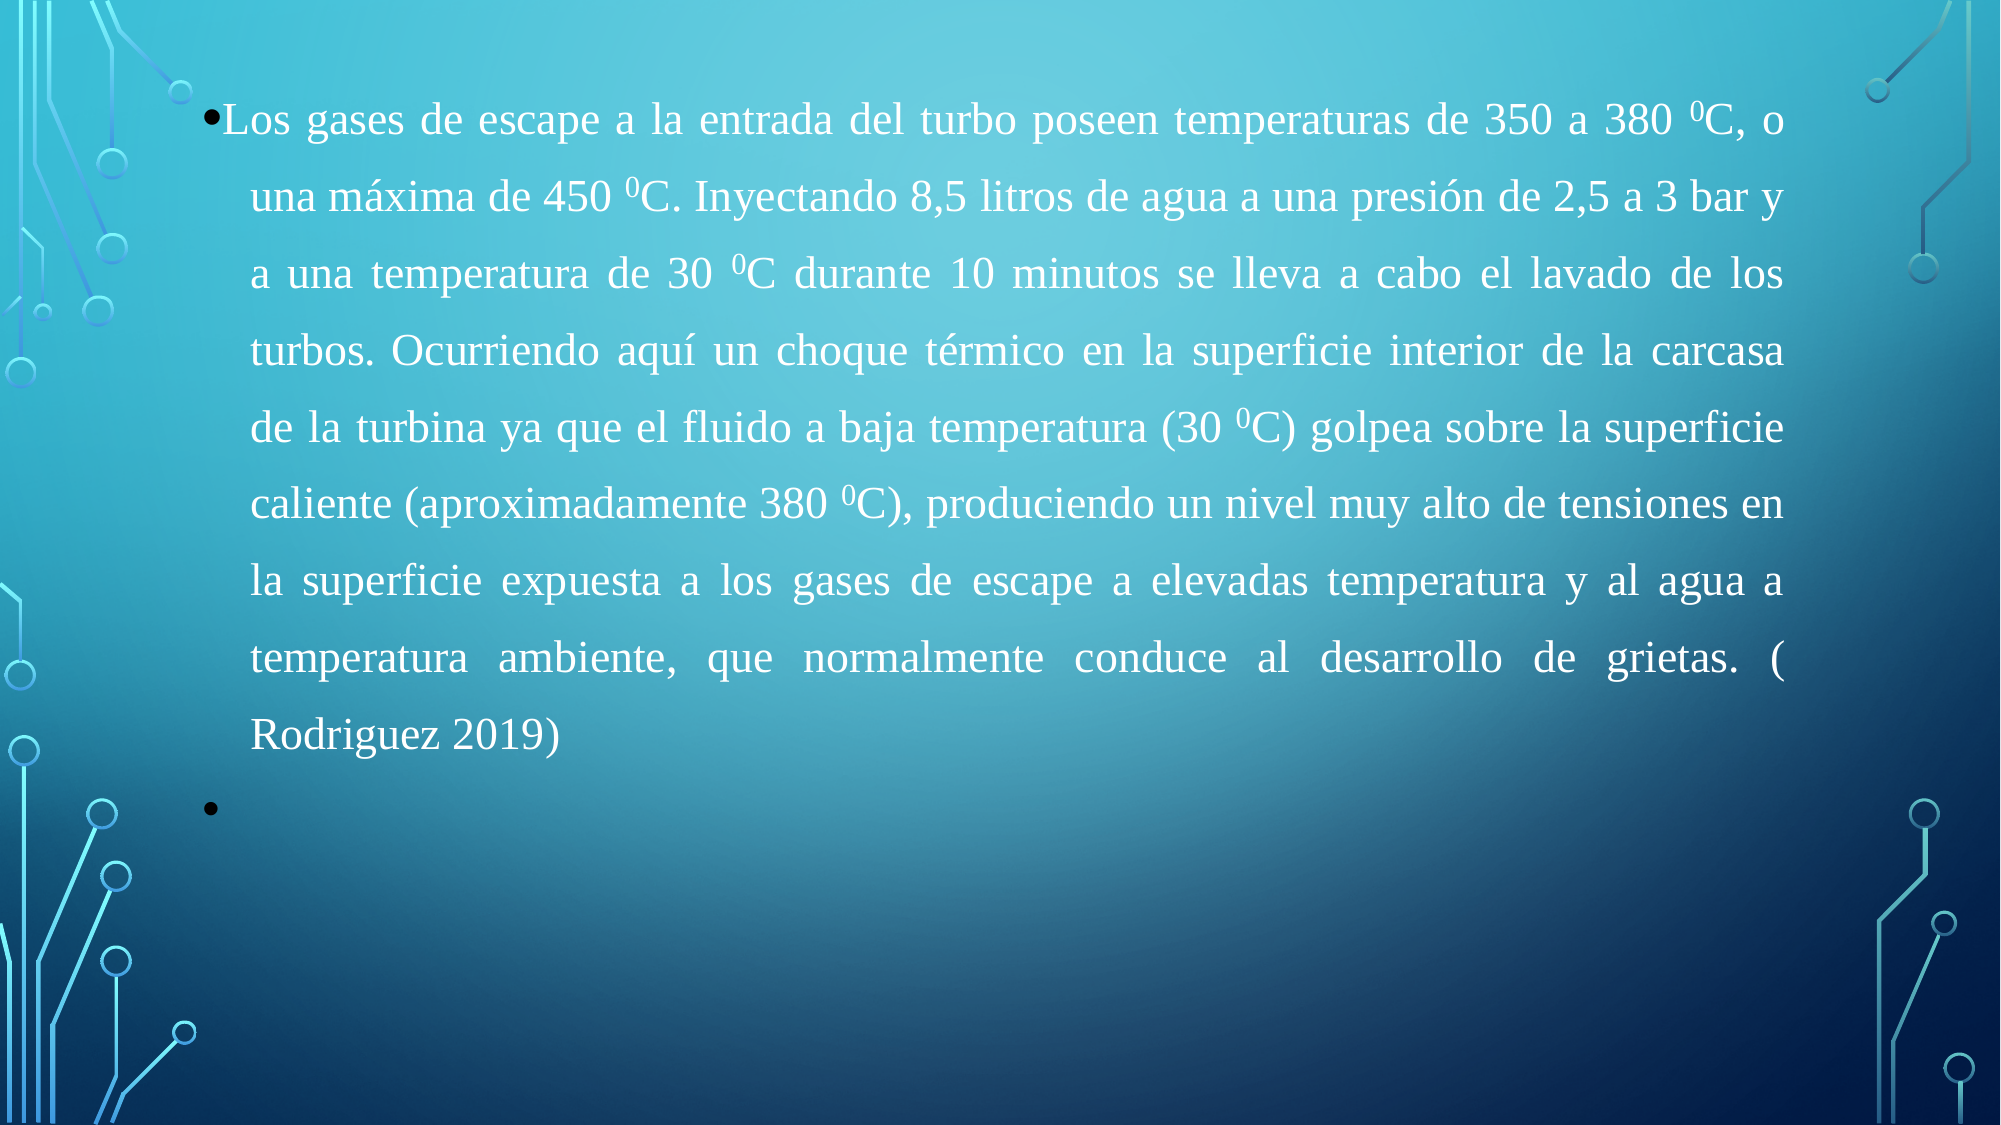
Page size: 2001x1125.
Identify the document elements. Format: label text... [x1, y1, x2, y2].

list Los gases de escape a la entrada del turbo poseen temperaturas de 350 a 380 0C, o una máxima de 450 0C. Inyectando 8,5 litros de agua a una presión de 2,5 a 3 bar y a una temperatura de 30 0C durante 10 minutos se lleva a cabo el lavado de los turbos. Ocurriendo aquí un choque térmico en la superficie interior de la carcasa de la turbina ya que el fluido a baja temperatura (30 0C) golpea sobre la superficie caliente (aproximadamente 380 0C), produciendo un nivel muy alto de tensiones en la superficie expuesta a los gases de escape a elevadas temperatura y al agua a temperatura ambiente, que normalmente conduce al desarrollo de grietas. (Rodriguez 2019) [187, 59, 1813, 951]
